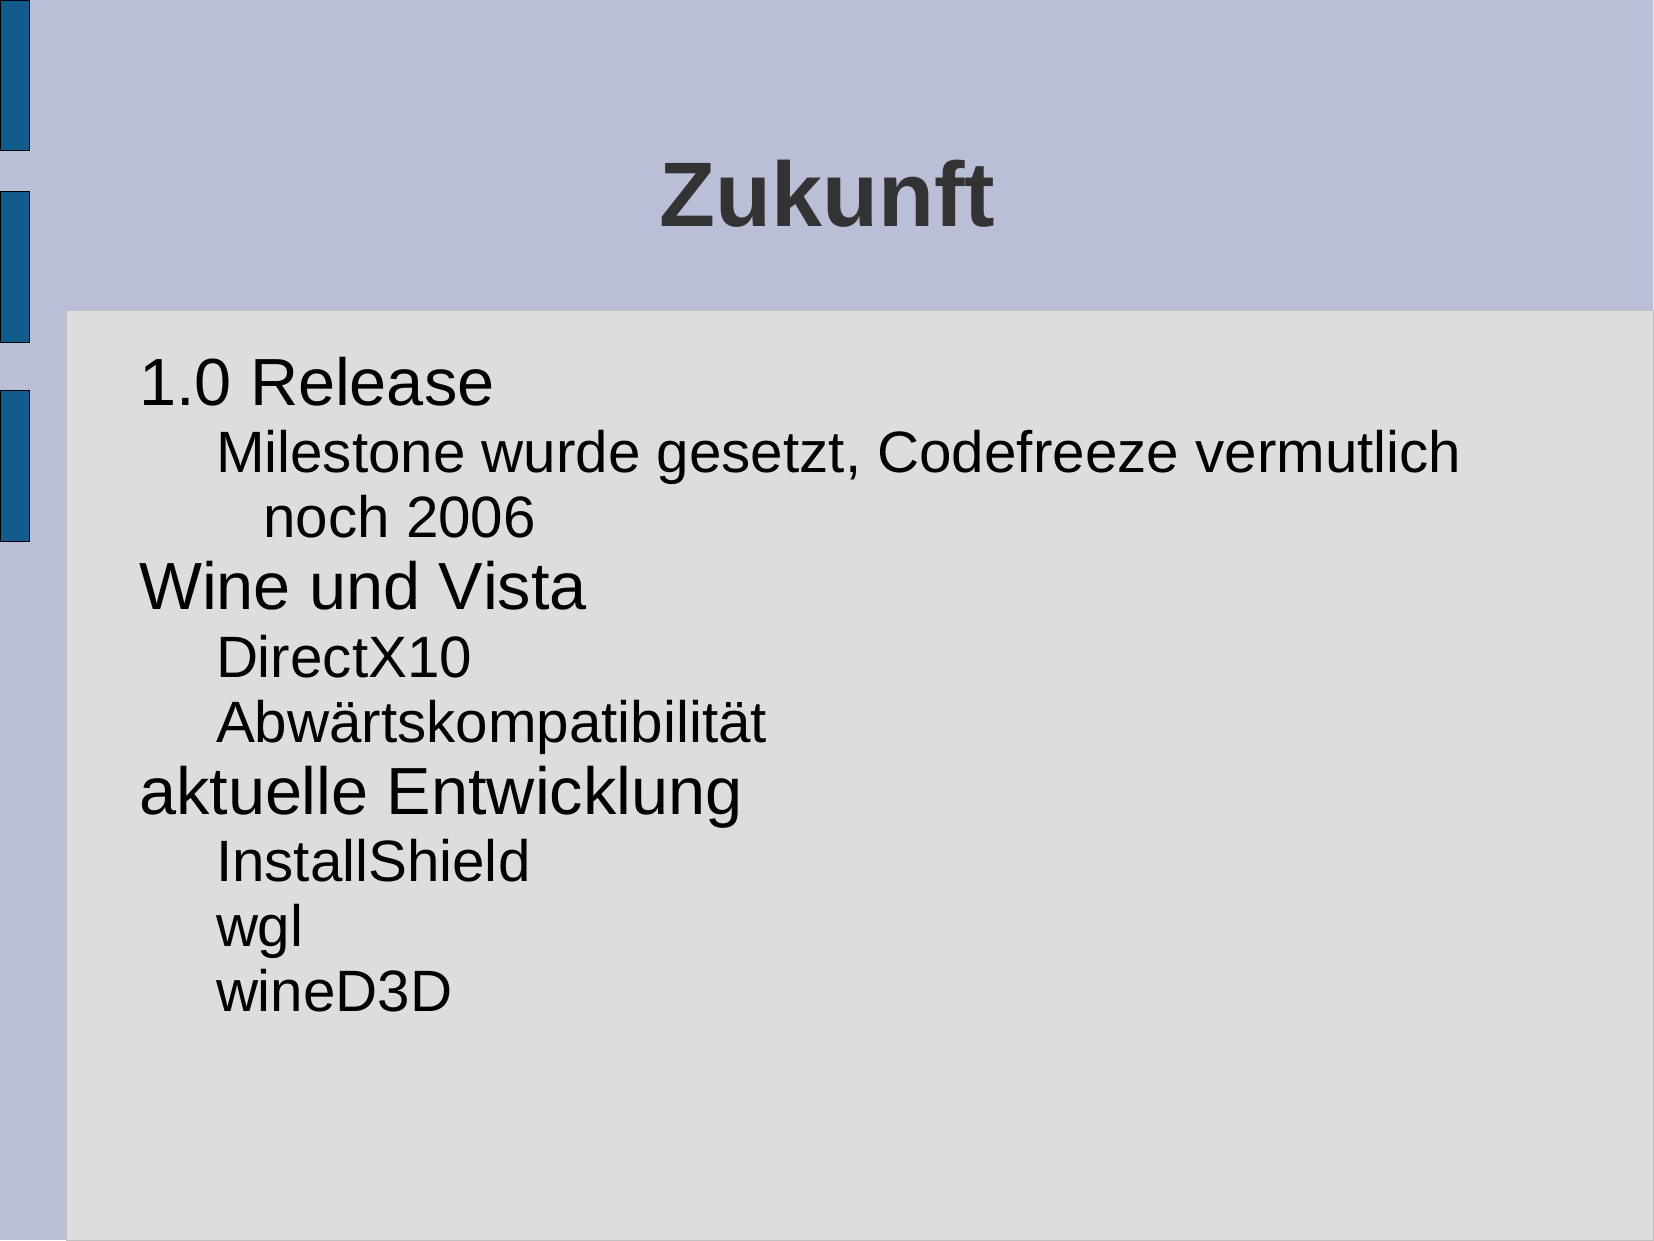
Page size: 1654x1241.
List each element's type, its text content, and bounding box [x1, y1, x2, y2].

list 1.0 Release Milestone wurde gesetzt, Codefreeze vermutlich noch 2006 Wine und Vista DirectX10 Abwärtskompatibilität aktuelle Entwicklung InstallShield wgl wineD3D [121, 344, 1534, 1127]
title Zukunft [121, 91, 1534, 299]
